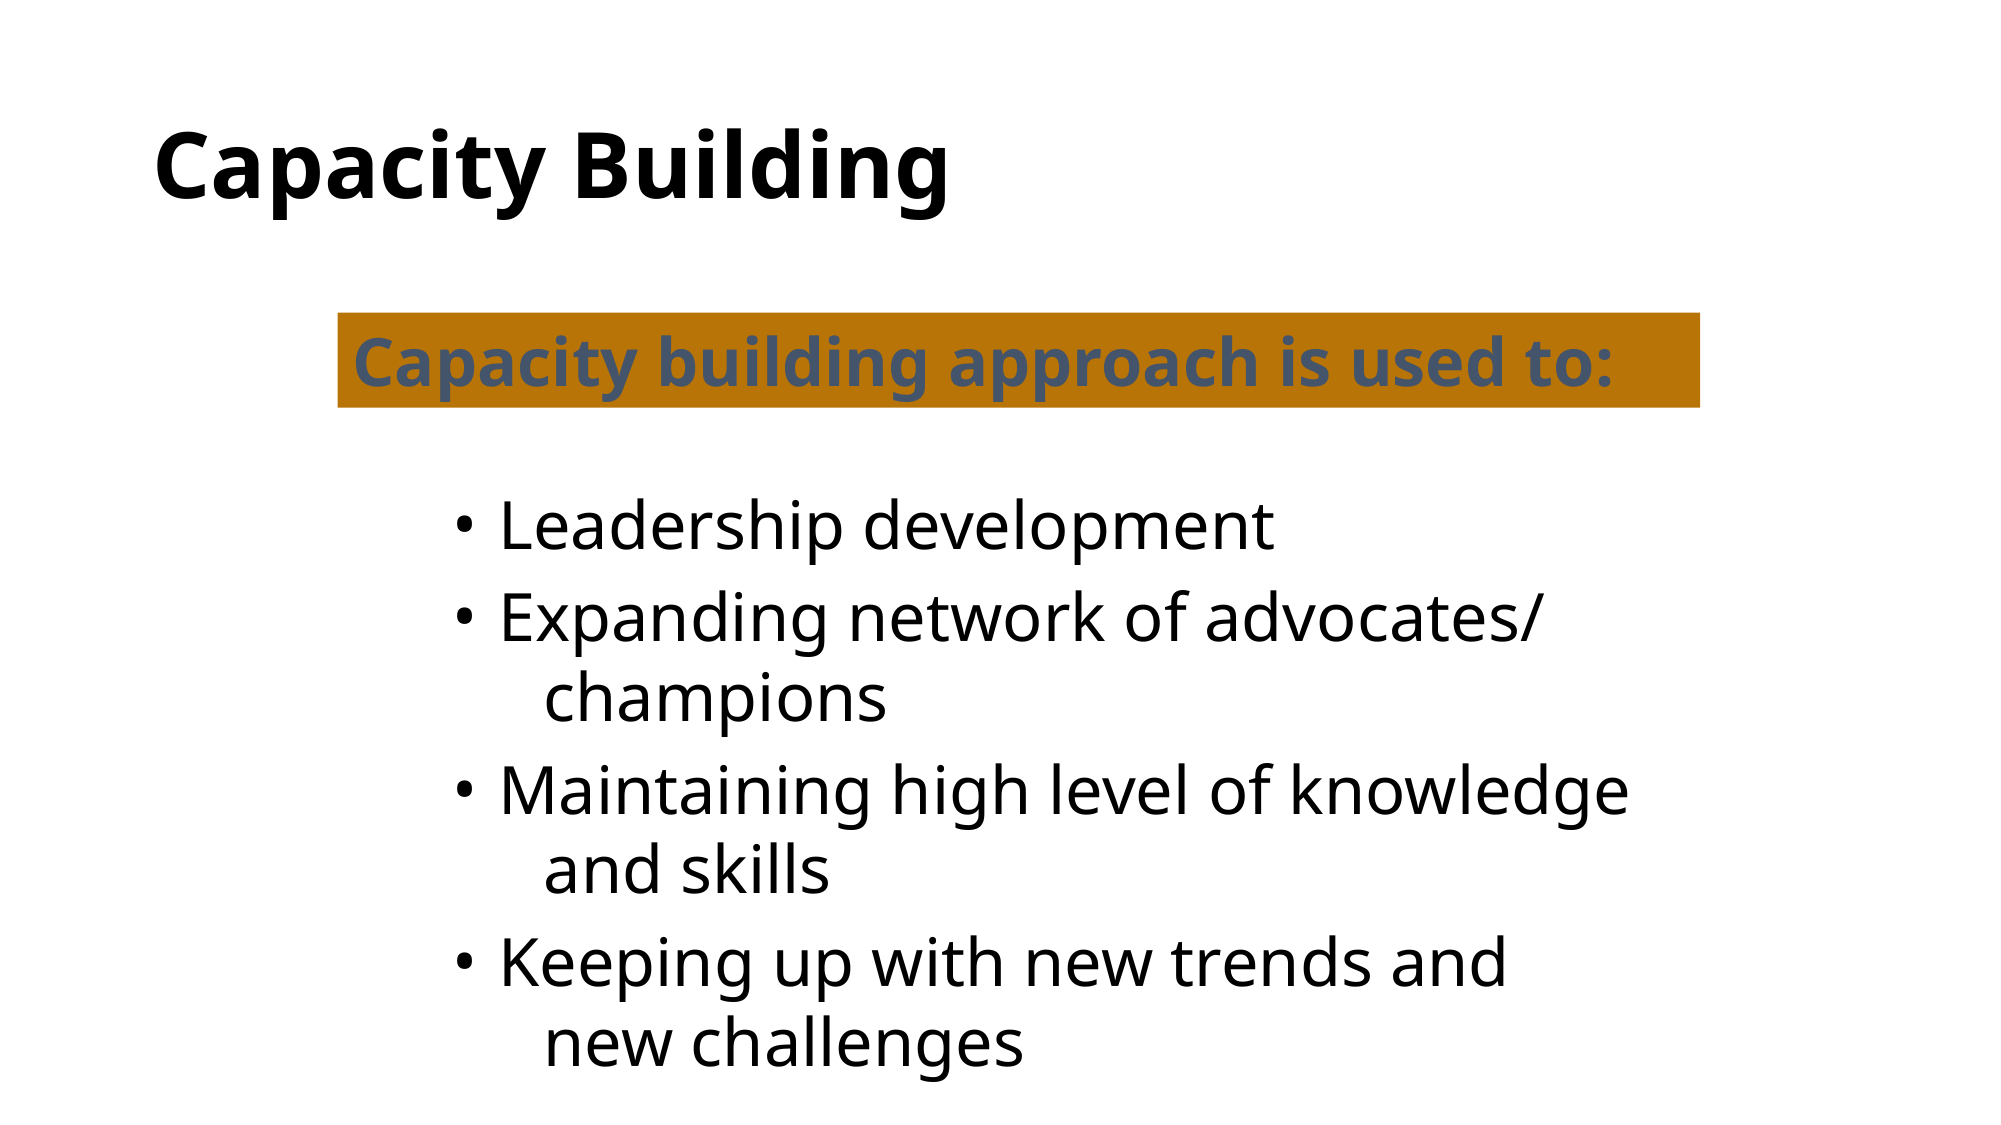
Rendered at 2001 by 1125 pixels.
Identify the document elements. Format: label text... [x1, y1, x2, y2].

text_box Capacity building approach is used to: [337, 312, 1701, 408]
text_box Leadership development Expanding network of advocates/ champions Maintaining high level of knowledge and skills Keeping up with new trends and new challenges [437, 474, 1651, 1094]
title Capacity Building [137, 59, 1863, 278]
